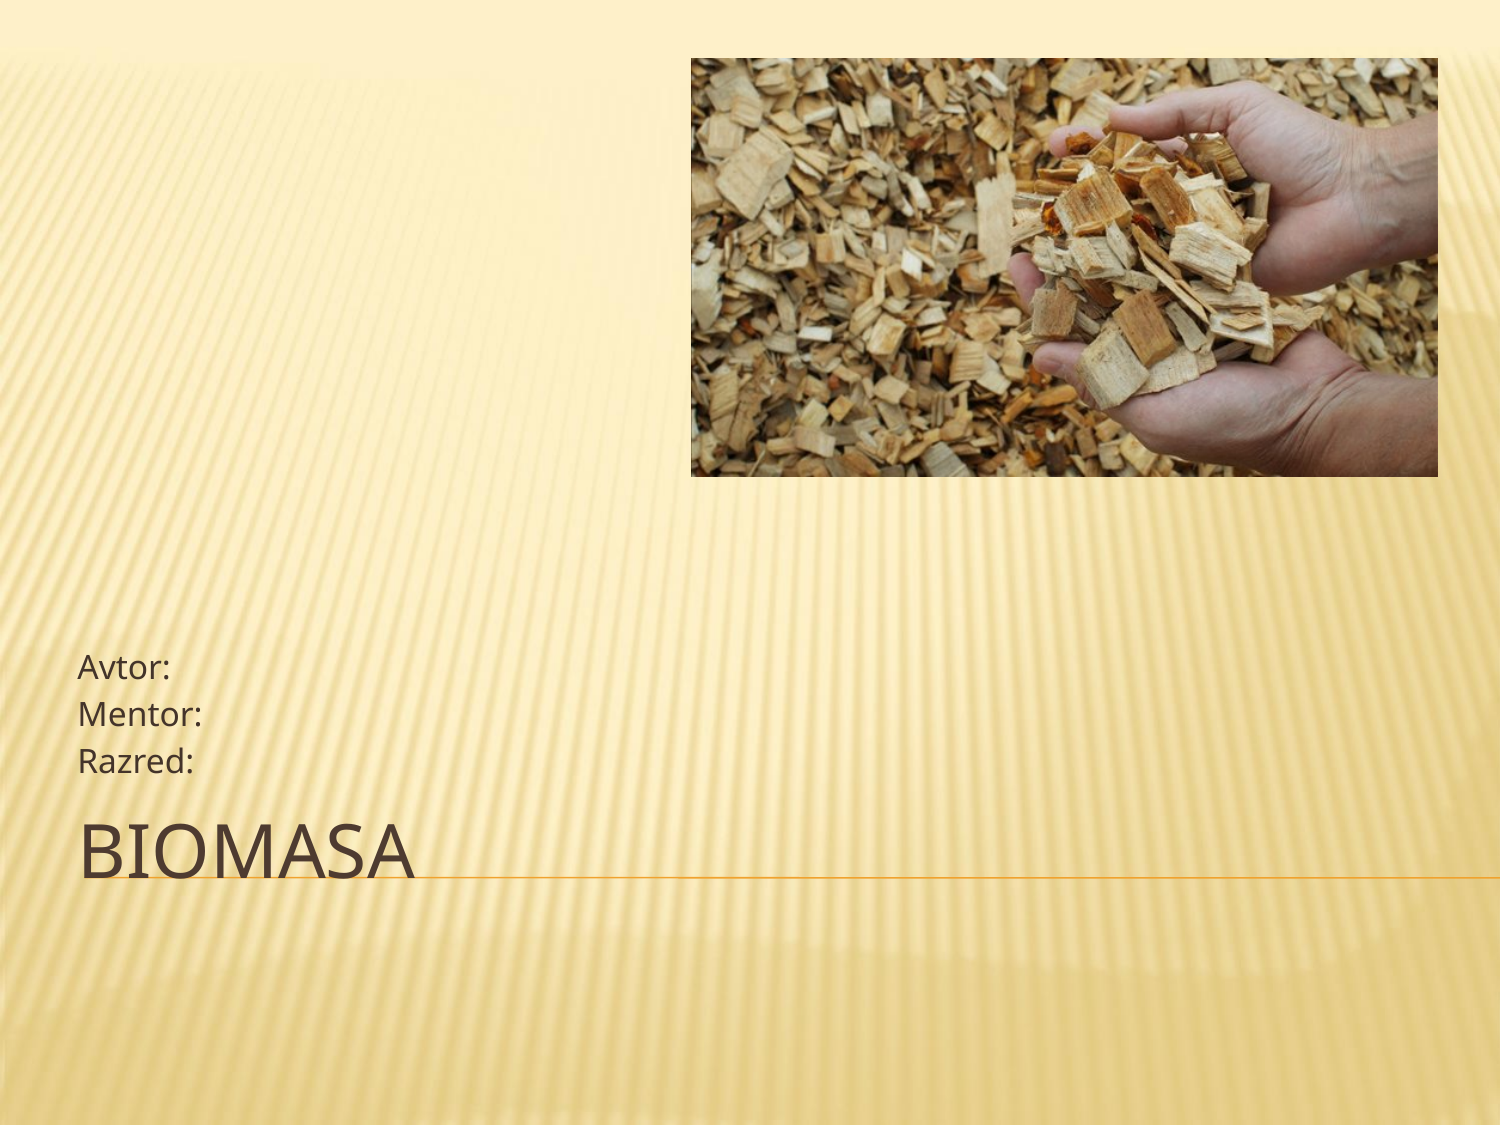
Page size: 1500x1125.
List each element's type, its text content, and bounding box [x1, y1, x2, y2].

subtitle Avtor: Mentor: Razred: [62, 637, 1450, 788]
title BIOMASA [62, 796, 1450, 997]
picture [0, 0, 1500, 1125]
